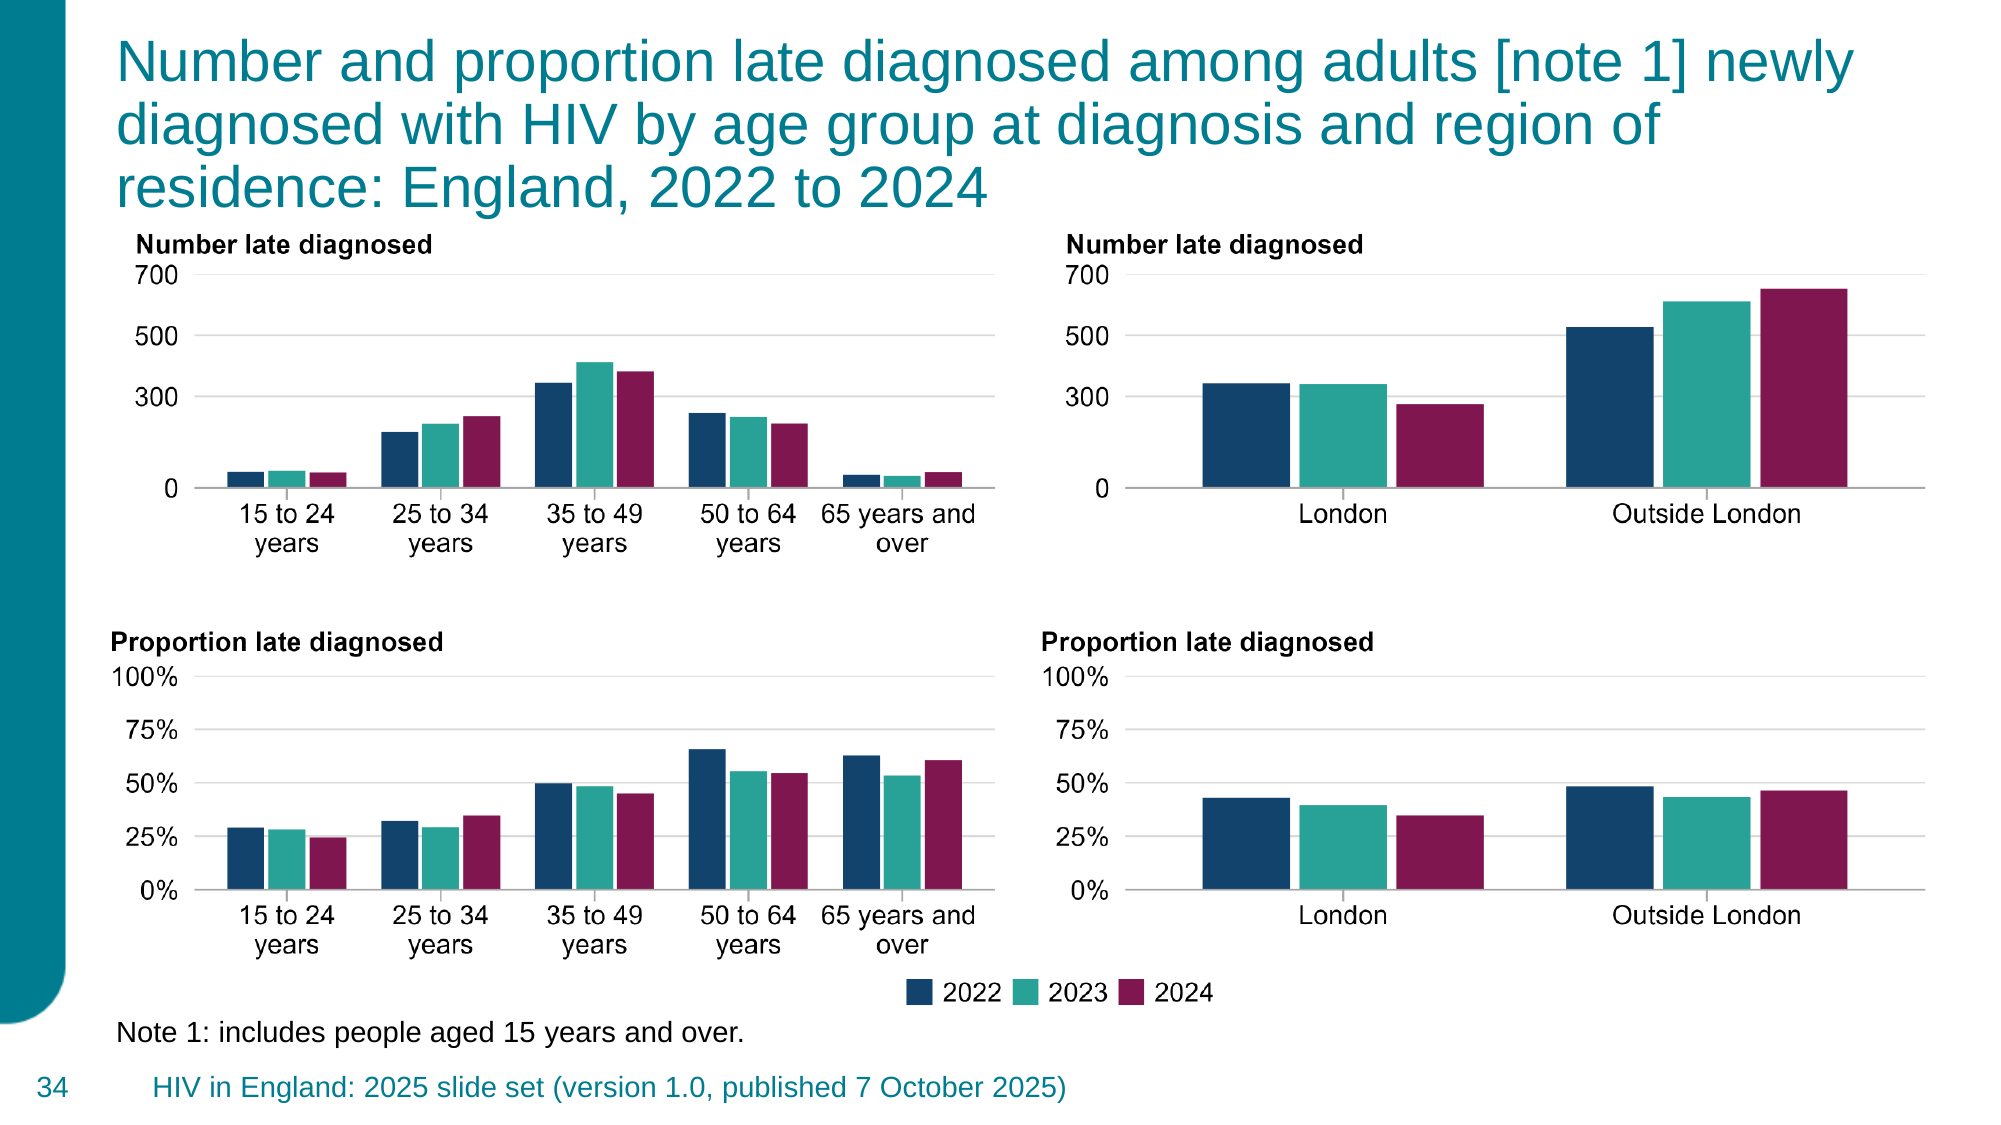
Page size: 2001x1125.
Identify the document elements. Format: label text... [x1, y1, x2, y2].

title Number and proportion late diagnosed among adults [note 1] newly diagnosed with HIV by age group at diagnosis and region of residence: England, 2022 to 2024 [101, 24, 1926, 223]
text_box [21, 1056, 120, 1117]
text_box Note 1: includes people aged 15 years and over. [101, 1005, 1967, 1057]
picture [101, 234, 1980, 1018]
text_box HIV in England: 2025 slide set (version 1.0, published 7 October 2025) [137, 1056, 1780, 1116]
